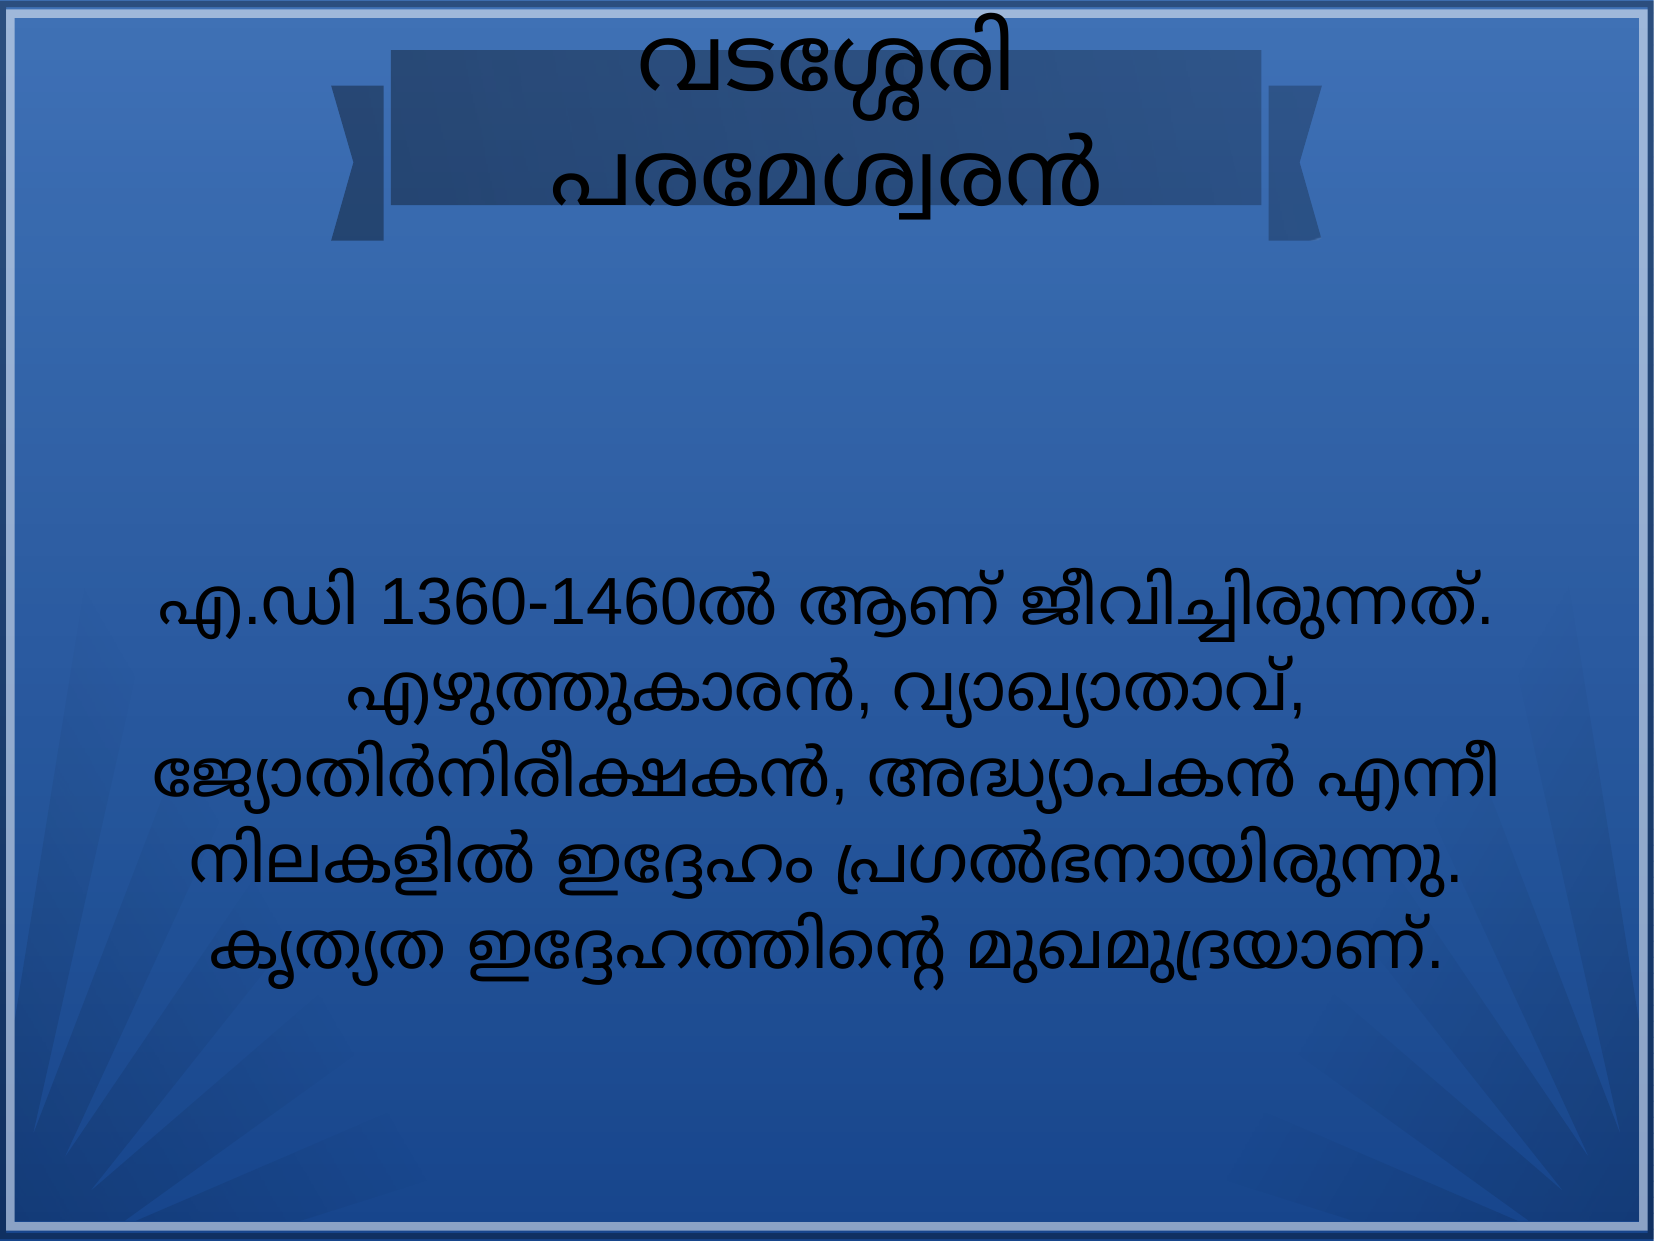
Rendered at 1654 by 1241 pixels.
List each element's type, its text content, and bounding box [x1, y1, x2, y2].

title വടശ്ശേരി പരമേശ്വരൻ [389, 47, 1264, 205]
subtitle എ.ഡി 1360-1460ൽ ആണ് ജീവിച്ചിരുന്നത്. എഴുത്തുകാരൻ, വ്യാഖ്യാതാവ്, ജ്യോതിർനിരീക്ഷകൻ, അദ്ധ്യാപകൻ എന്നീ നിലകളിൽ ഇദ്ദേഹം പ്രഗൽഭനായിരുന്നു. കൃത്യത ഇദ്ദേഹത്തിന്റെ മുഖമുദ്രയാണ്. [82, 299, 1571, 1241]
